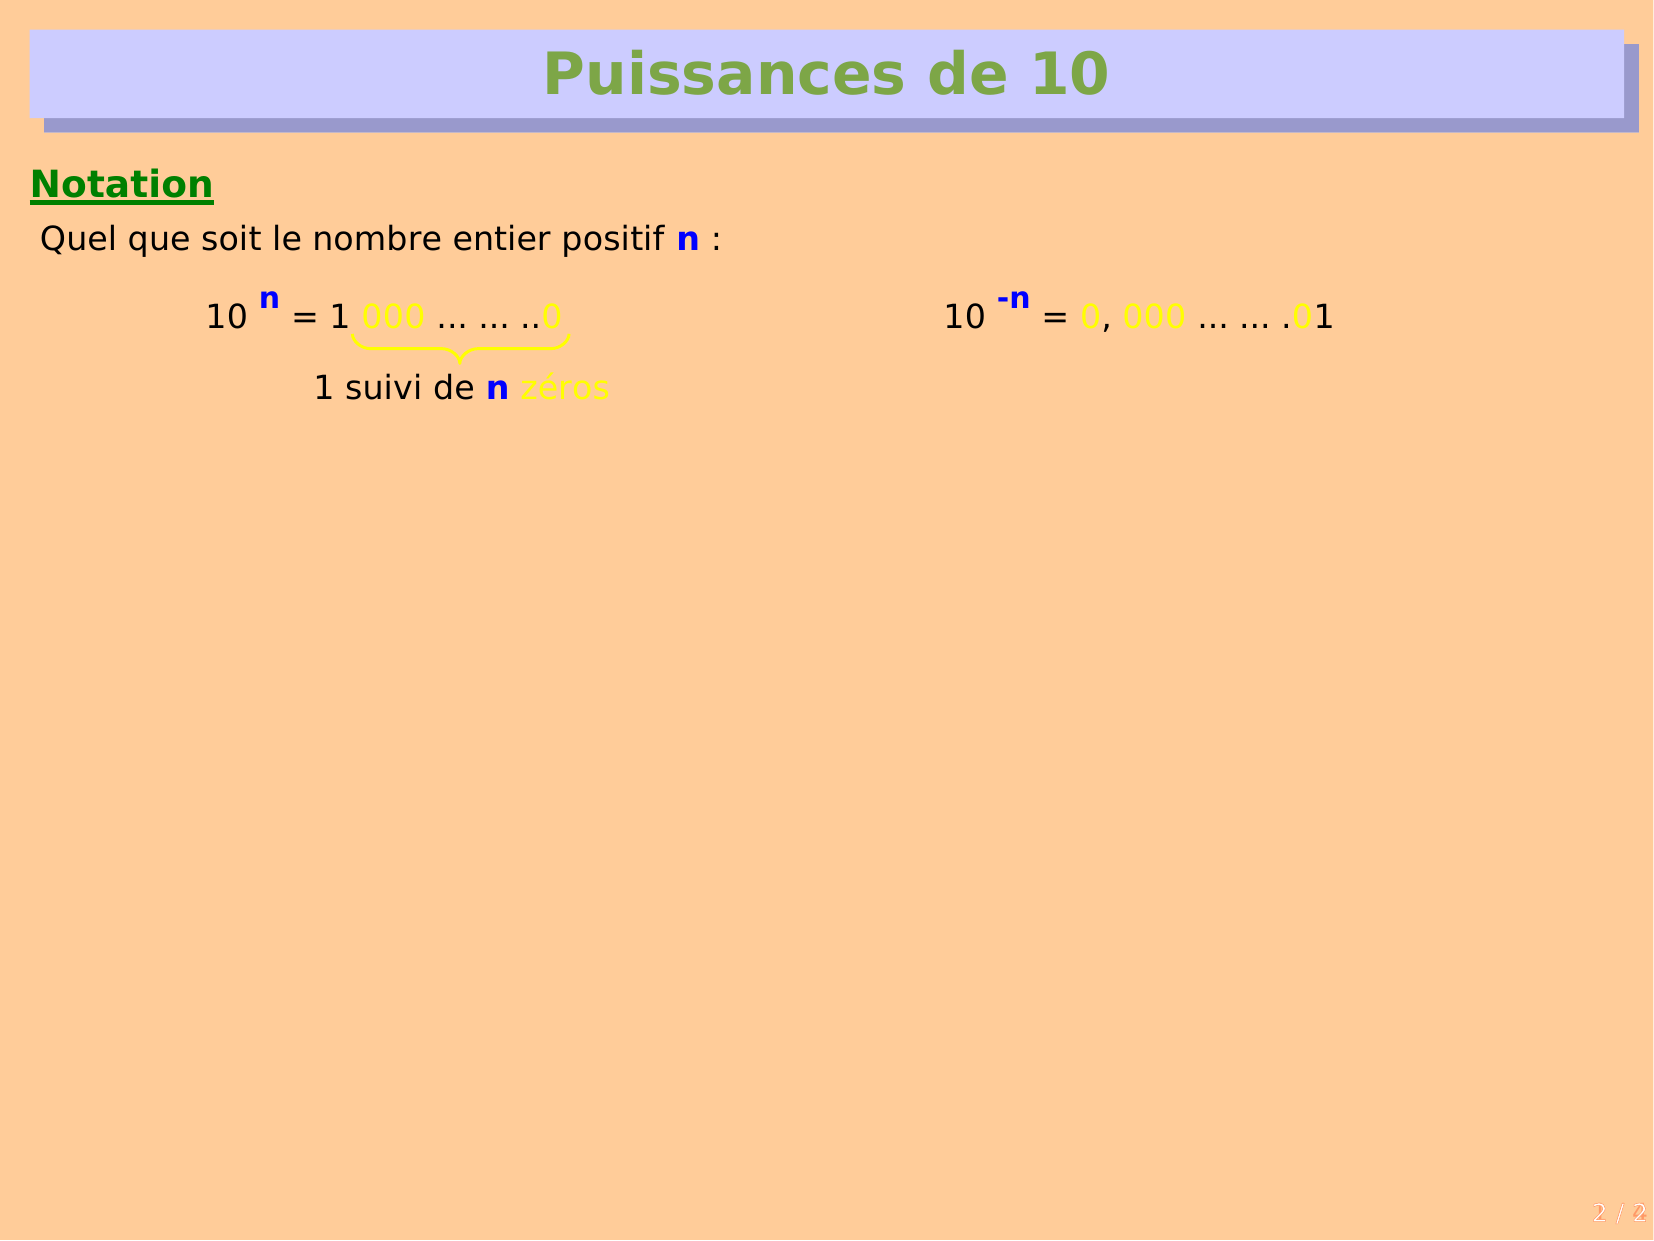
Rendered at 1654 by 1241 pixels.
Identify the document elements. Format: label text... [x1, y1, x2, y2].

text_box 1 suivi de n zéros [313, 368, 611, 408]
text_box Quel que soit le nombre entier positif n : [39, 212, 723, 266]
text_box 10 -n = 0, 000 ... ... .01 [943, 280, 1344, 337]
text_box 2 / 2 [1591, 1198, 1649, 1235]
text_box 10 n = 1 000 ... ... ..0 [205, 280, 572, 337]
text_box Notation [29, 162, 215, 207]
title Puissances de 10 [29, 29, 1625, 119]
